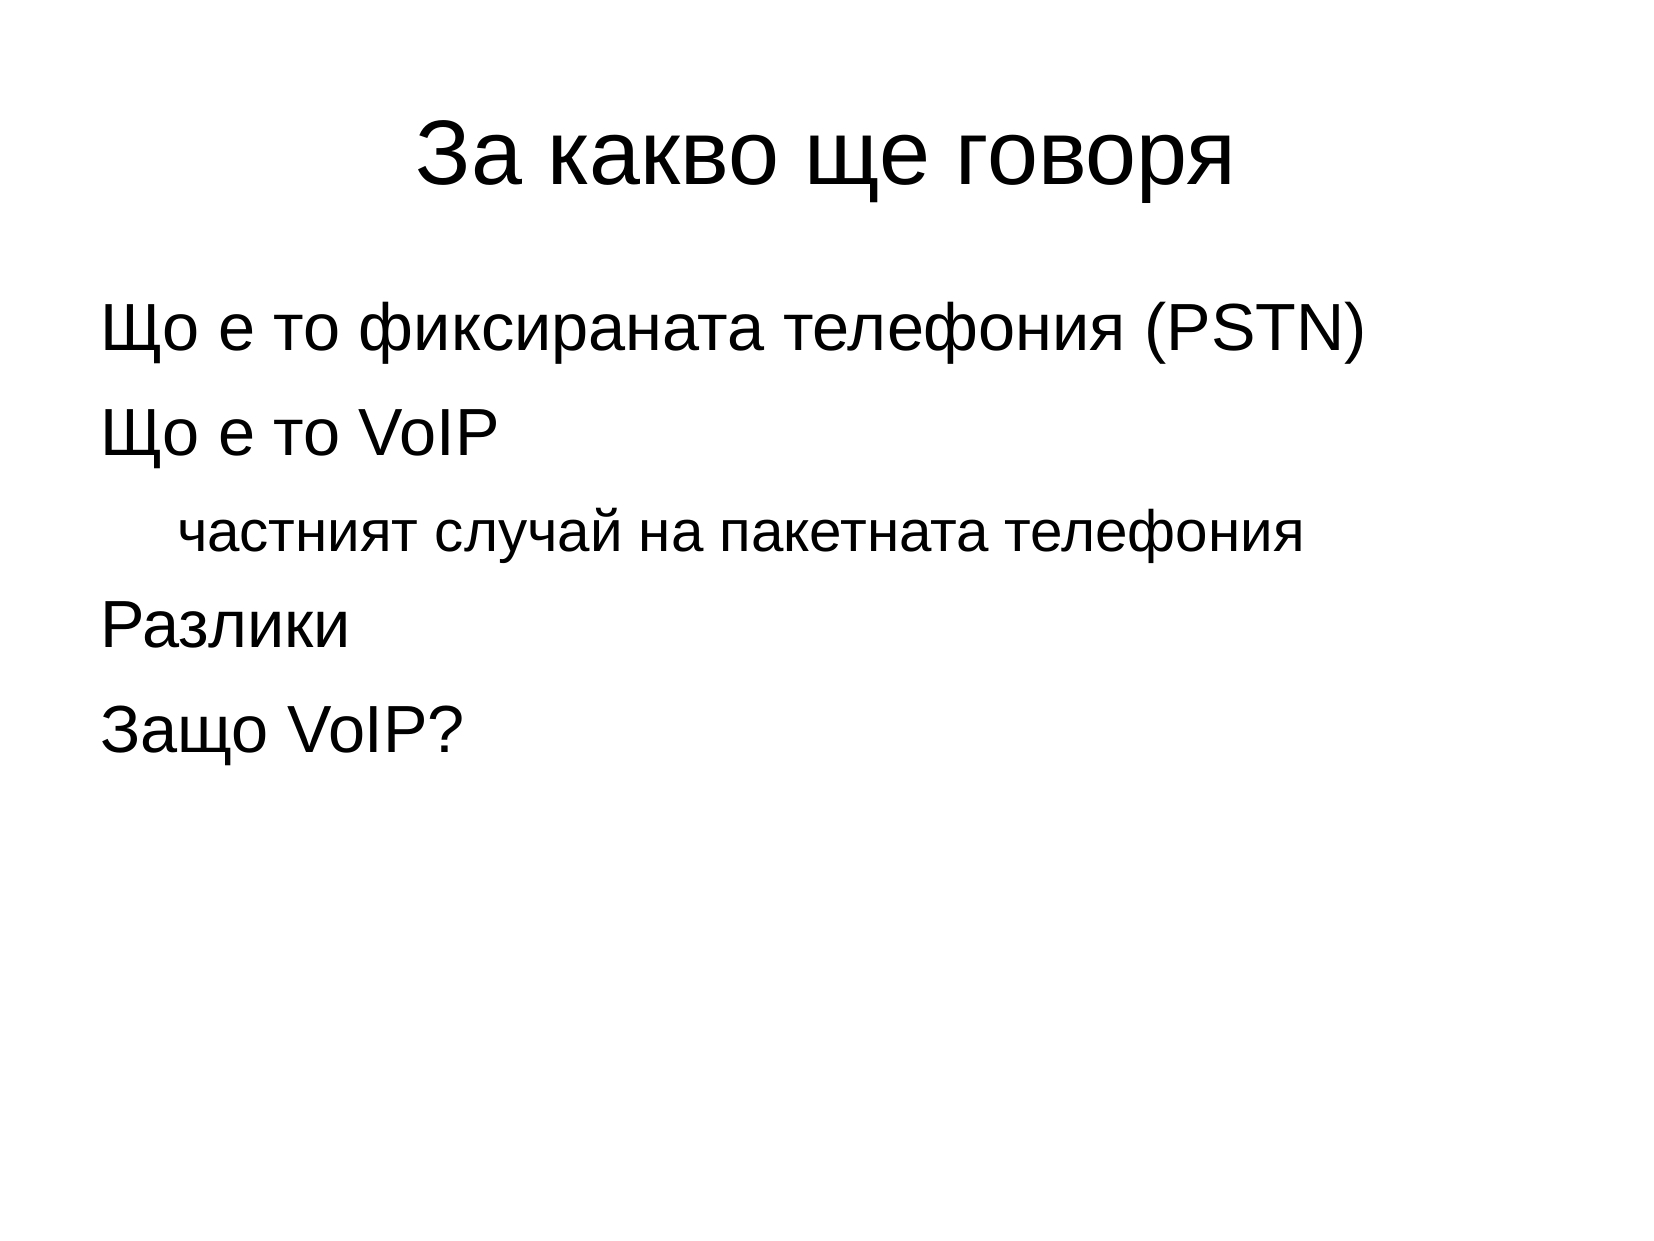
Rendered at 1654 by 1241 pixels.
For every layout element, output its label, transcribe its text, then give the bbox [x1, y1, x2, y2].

list Що е то фиксираната телефония (PSTN) Що е то VoIP частният случай на пакетната телефония Разлики Защо VoIP? [82, 290, 1571, 1094]
title За какво ще говоря [82, 56, 1571, 250]
